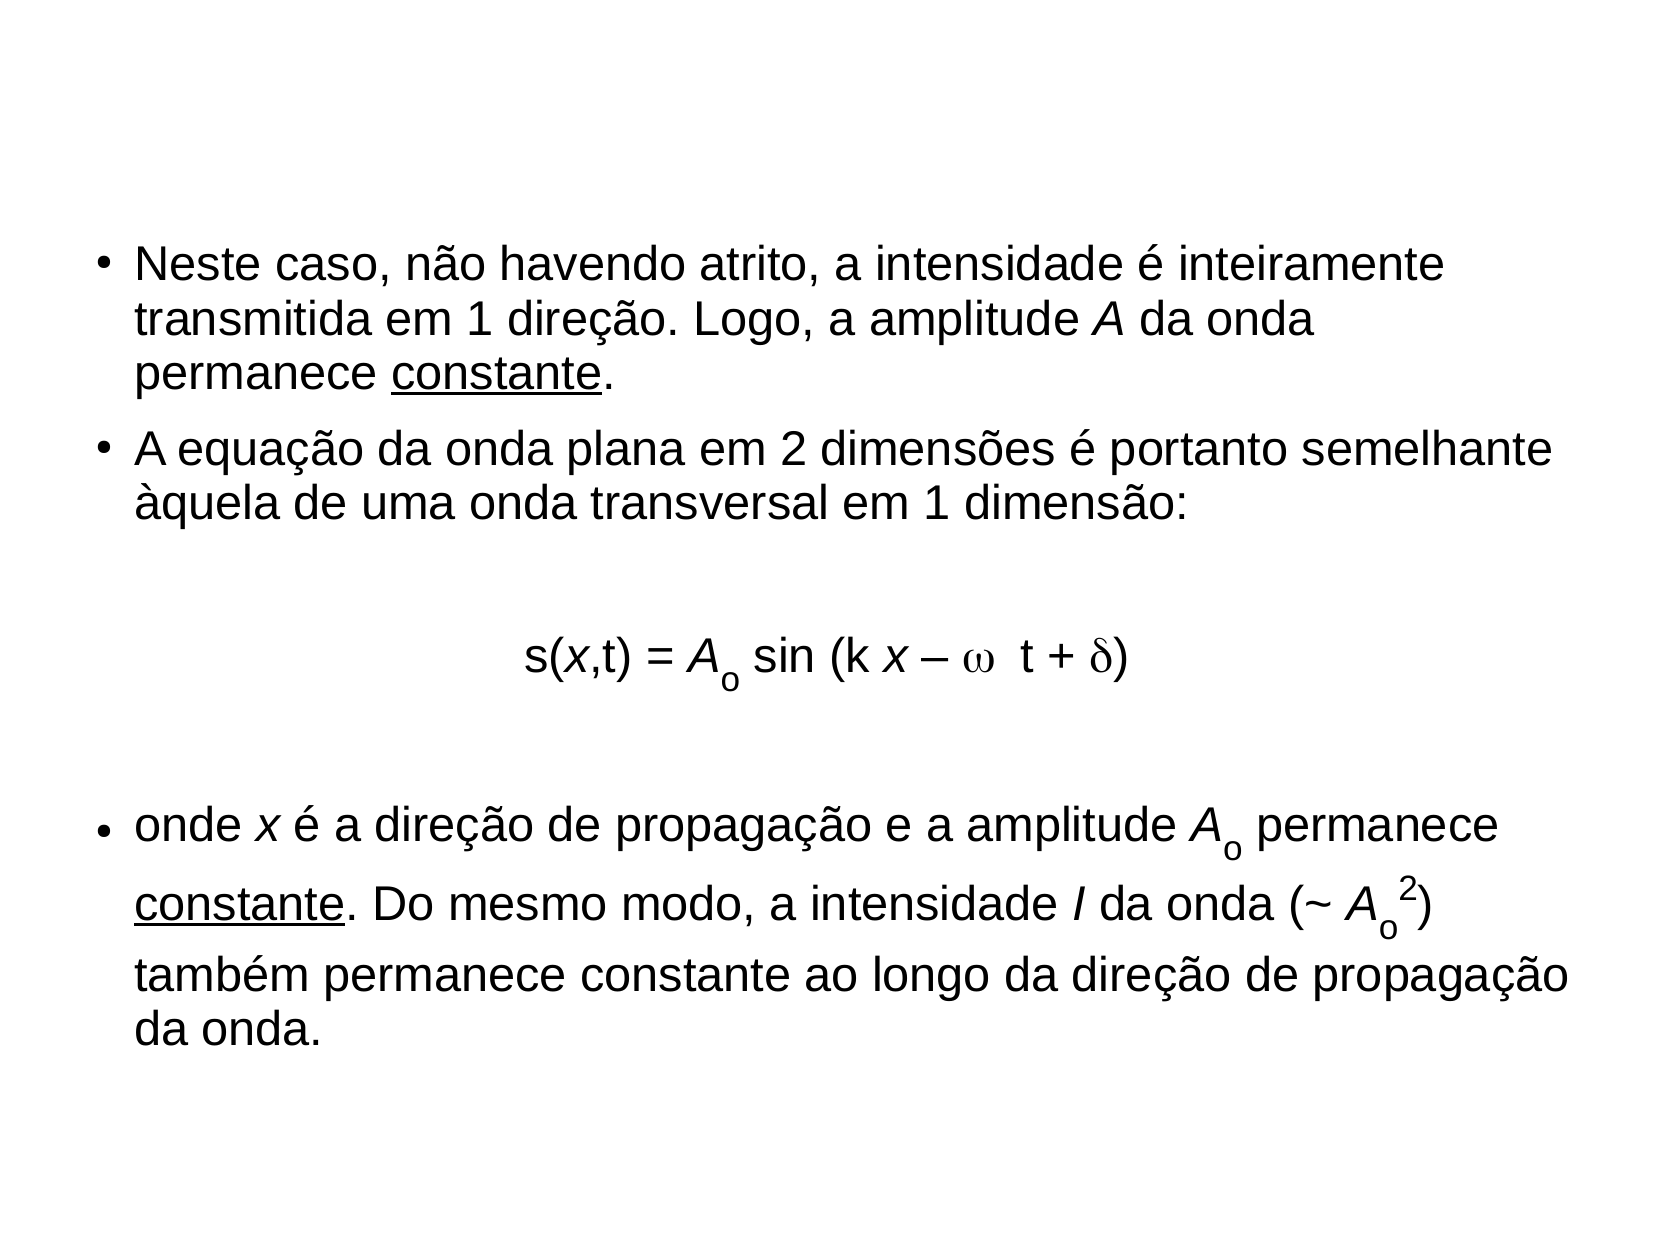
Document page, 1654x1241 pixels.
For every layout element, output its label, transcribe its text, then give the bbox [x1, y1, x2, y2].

list Neste caso, não havendo atrito, a intensidade é inteiramente transmitida em 1 direção. Logo, a amplitude A da onda permanece constante. A equação da onda plana em 2 dimensões é portanto semelhante àquela de uma onda transversal em 1 dimensão: s(x,t) = Ao sin (k x – w t + d) onde x é a direção de propagação e a amplitude Ao permanece constante. Do mesmo modo, a intensidade I da onda (~ Ao2) também permanece constante ao longo da direção de propagação da onda. [82, 236, 1571, 1057]
